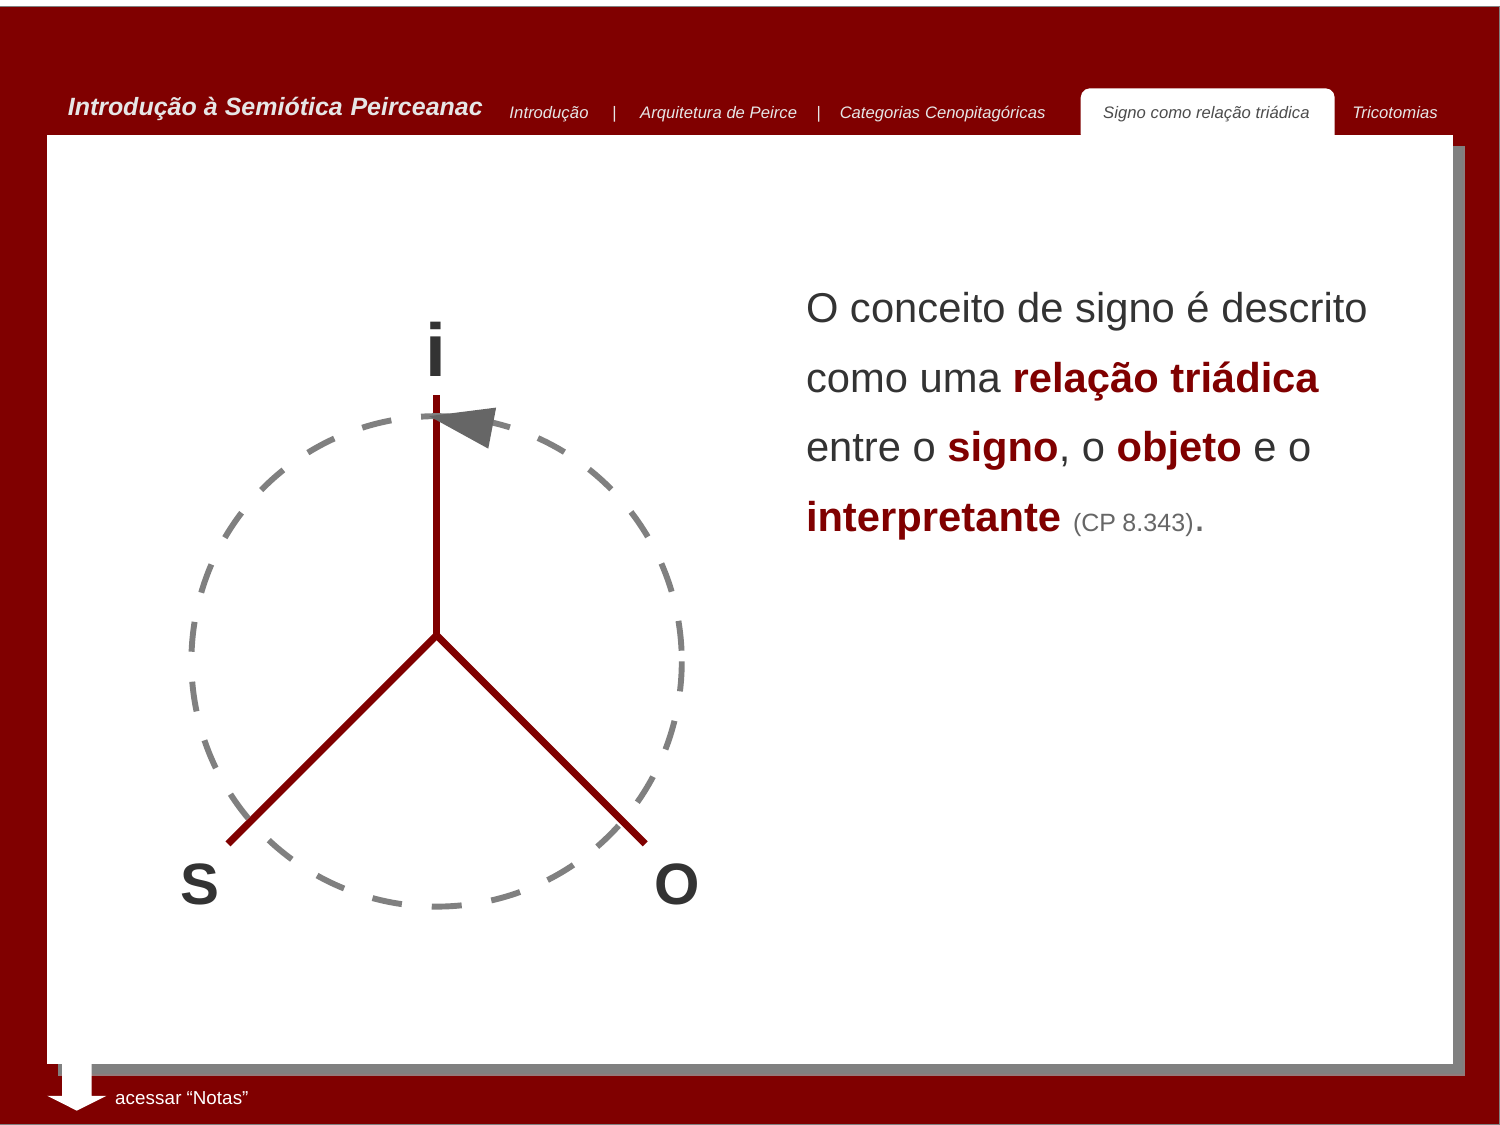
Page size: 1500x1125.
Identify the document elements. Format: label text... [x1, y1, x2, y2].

text_box [47, 1051, 100, 1111]
text_box S [165, 843, 249, 928]
text_box acessar “Notas” [100, 1080, 278, 1117]
text_box i [410, 301, 494, 415]
text_box O conceito de signo é descrito como uma relação triádica entre o signo, o objeto e o interpretante (CP 8.343). [791, 254, 1418, 531]
text_box O [640, 843, 724, 928]
text_box [429, 407, 497, 449]
